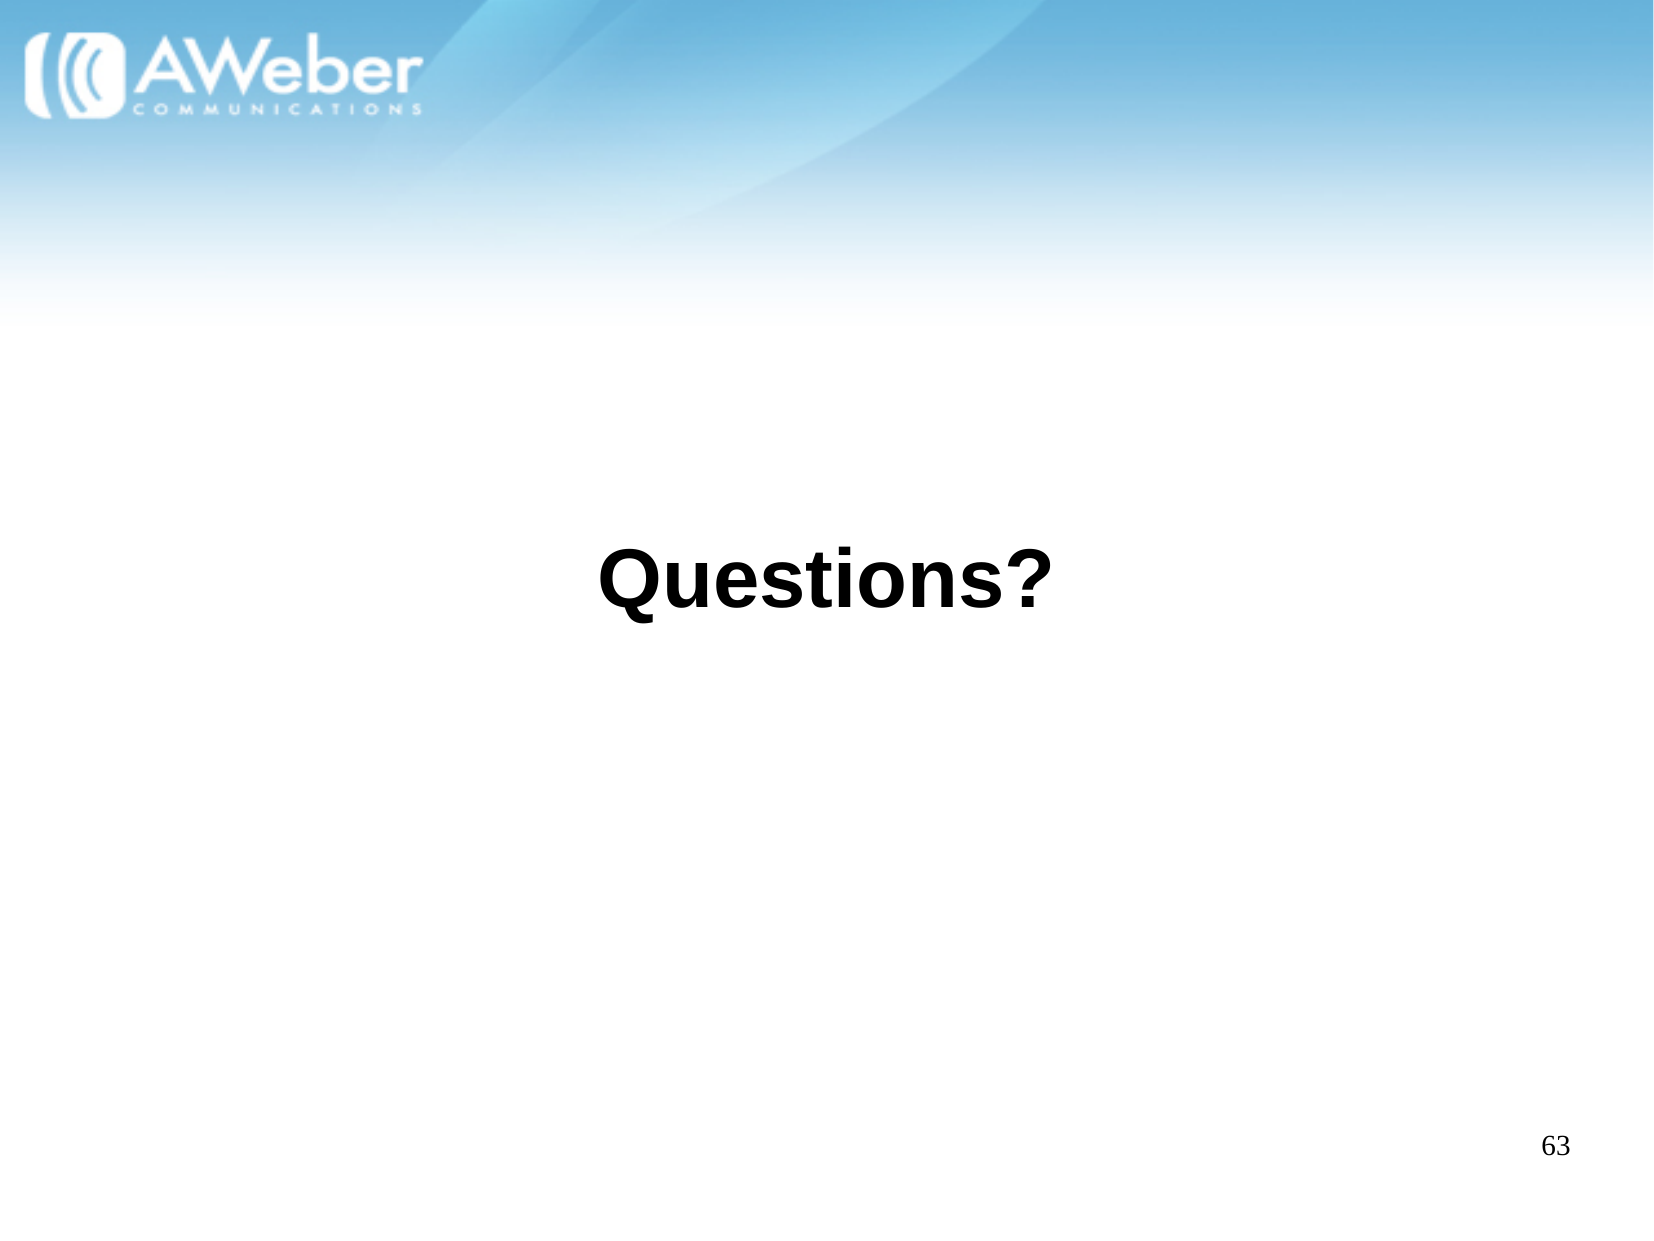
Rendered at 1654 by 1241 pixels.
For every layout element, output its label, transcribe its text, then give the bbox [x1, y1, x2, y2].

subtitle Questions? [82, 49, 1571, 1109]
picture [0, 0, 1654, 376]
